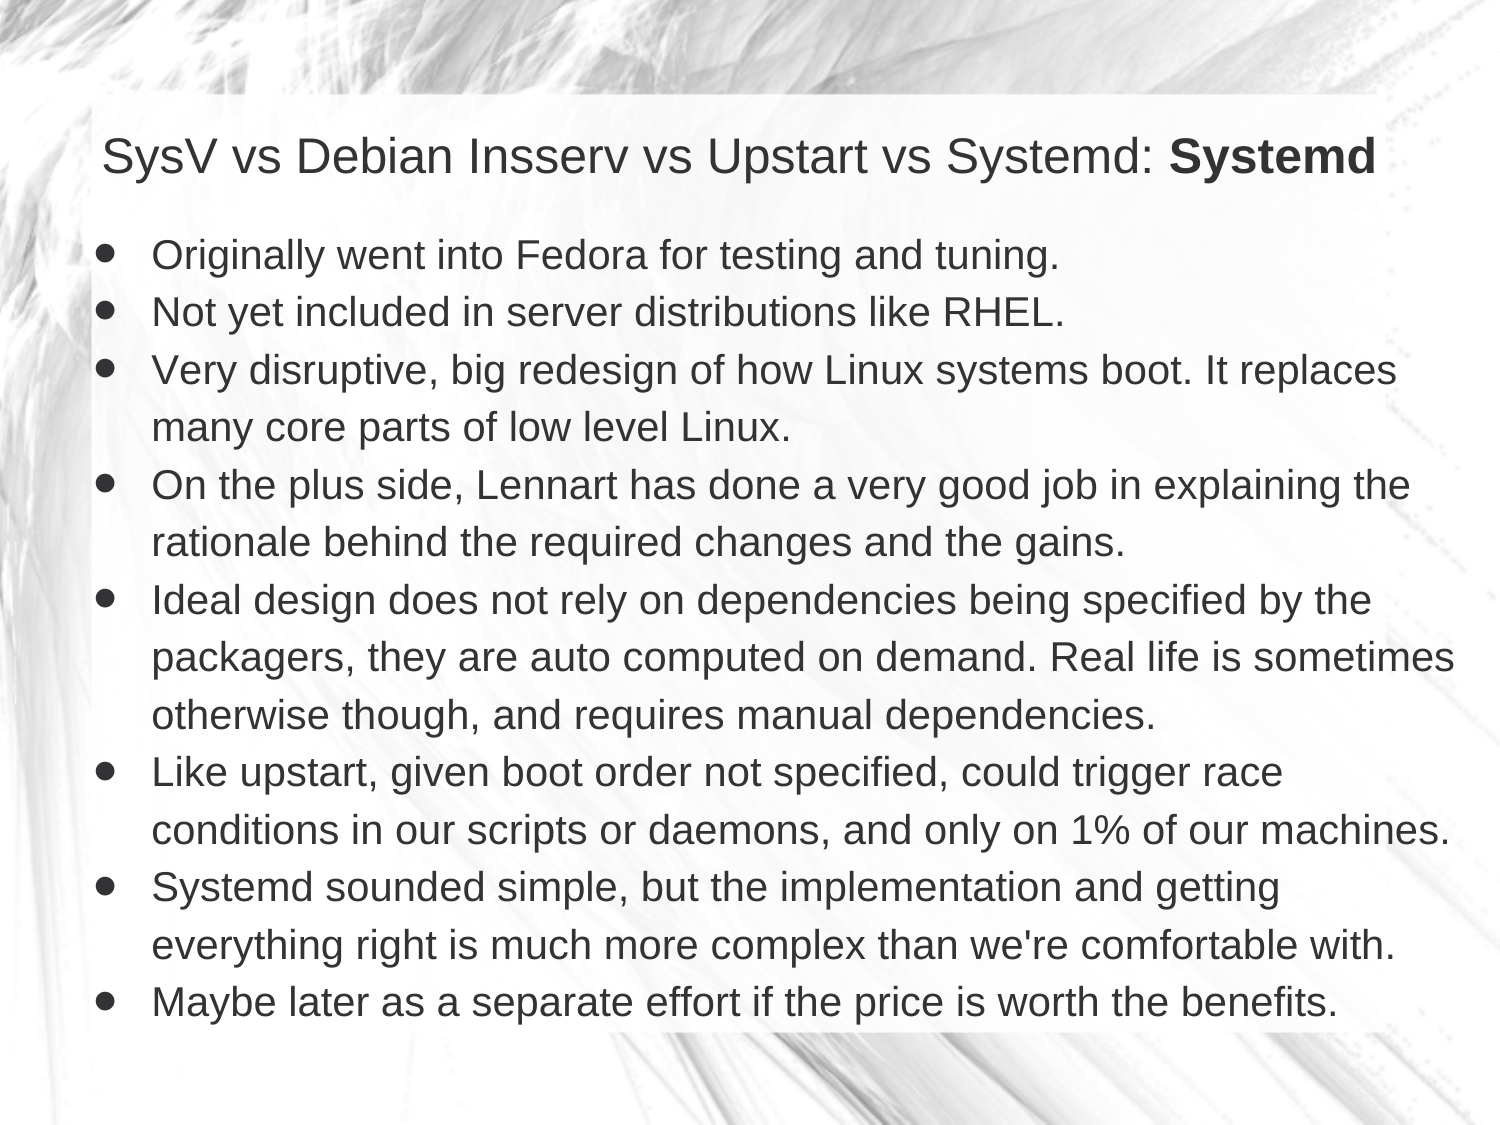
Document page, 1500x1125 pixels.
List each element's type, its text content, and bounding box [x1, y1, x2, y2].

list Originally went into Fedora for testing and tuning. Not yet included in server distributions like RHEL. Very disruptive, big redesign of how Linux systems boot. It replaces many core parts of low level Linux. On the plus side, Lennart has done a very good job in explaining the rationale behind the required changes and the gains. Ideal design does not rely on dependencies being specified by the packagers, they are auto computed on demand. Real life is sometimes otherwise though, and requires manual dependencies. Like upstart, given boot order not specified, could trigger race conditions in our scripts or daemons, and only on 1% of our machines. Systemd sounded simple, but the implementation and getting everything right is much more complex than we're comfortable with. Maybe later as a separate effort if the price is worth the benefits. [61, 204, 1493, 1033]
picture [0, 0, 1500, 1125]
title SysV vs Debian Insserv vs Upstart vs Systemd: Systemd [61, 108, 1412, 204]
